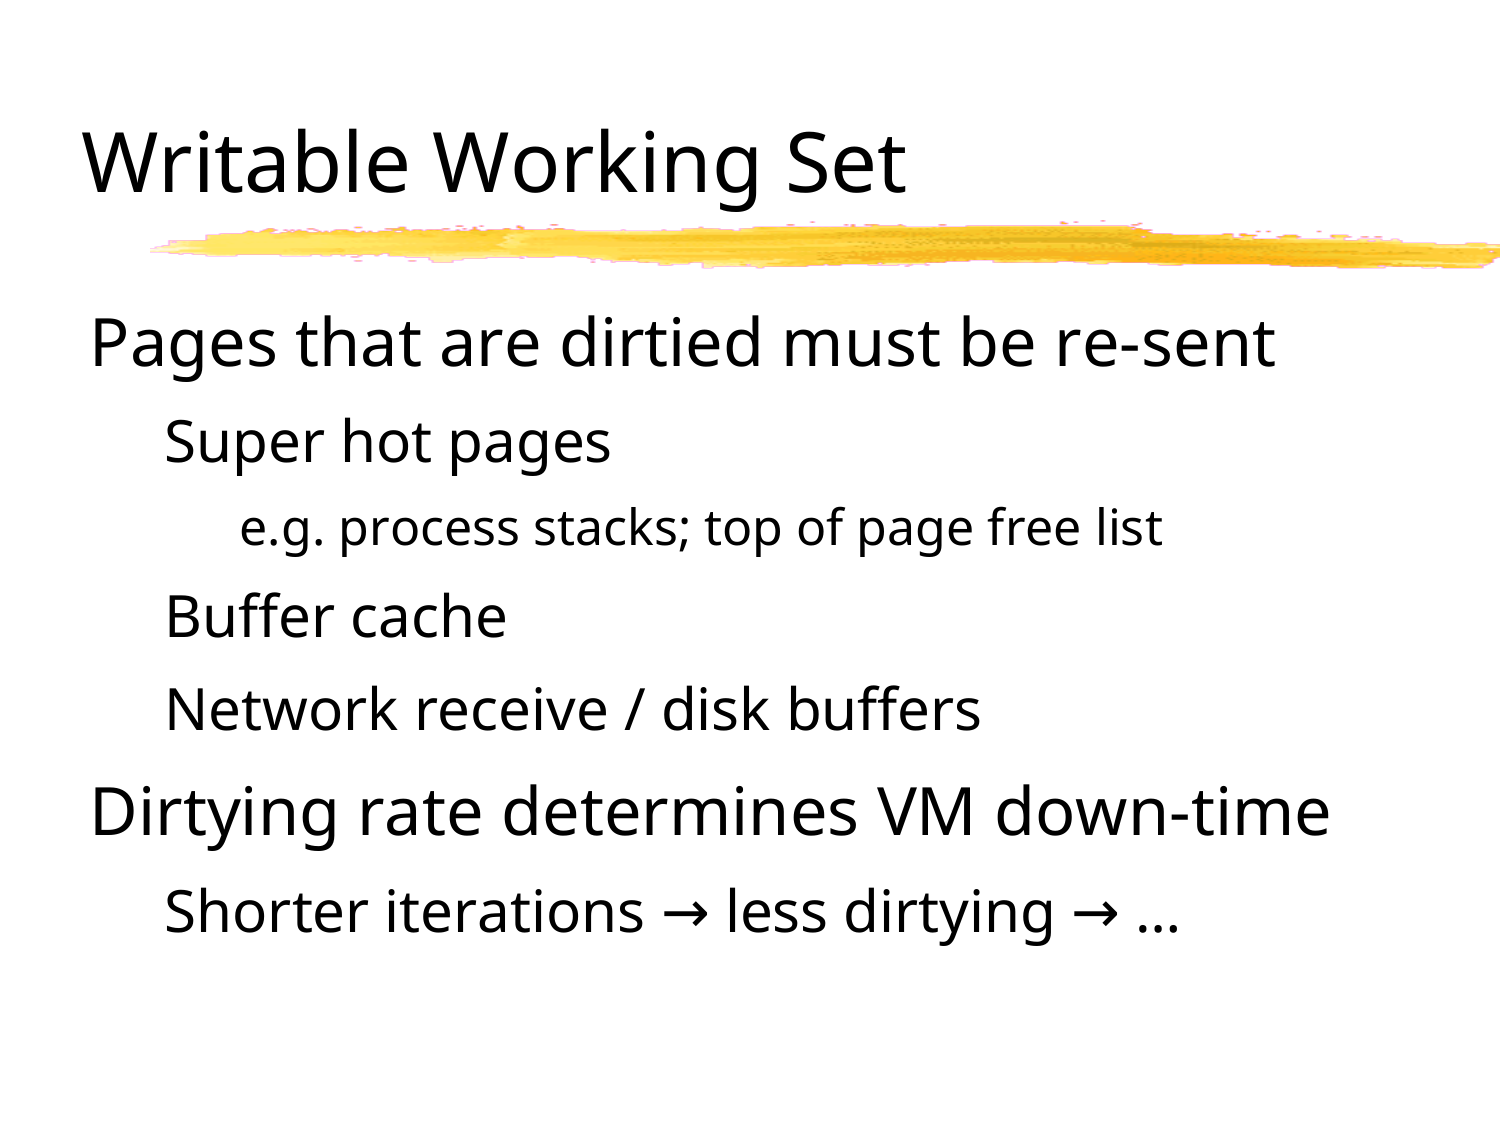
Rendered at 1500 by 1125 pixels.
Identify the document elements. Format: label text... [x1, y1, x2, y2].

list Pages that are dirtied must be re-sent Super hot pages e.g. process stacks; top of page free list Buffer cache Network receive / disk buffers Dirtying rate determines VM down-time Shorter iterations → less dirtying → … [74, 287, 1417, 1075]
picture [150, 215, 1500, 279]
title Writable Working Set [66, 37, 1342, 225]
